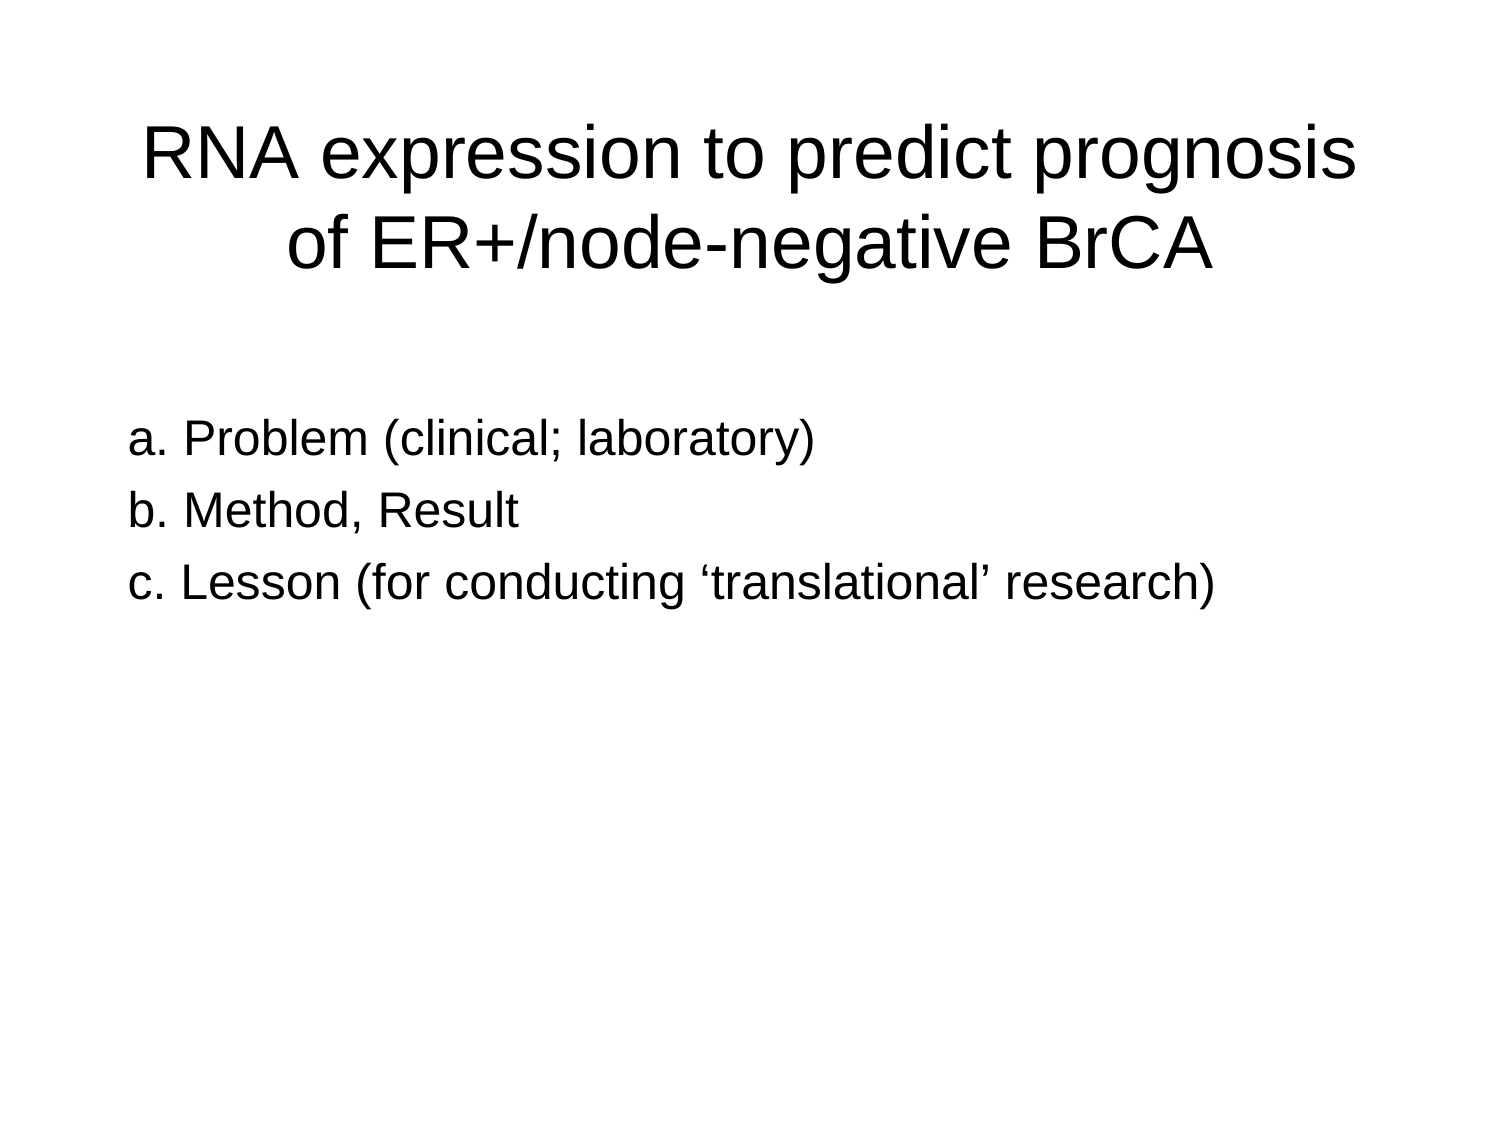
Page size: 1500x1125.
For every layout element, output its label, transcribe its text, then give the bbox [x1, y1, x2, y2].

list a. Problem (clinical; laboratory) b. Method, Result c. Lesson (for conducting ‘translational’ research) [112, 324, 1388, 1000]
title RNA expression to predict prognosis of ER+/node-negative BrCA [112, 96, 1388, 292]
